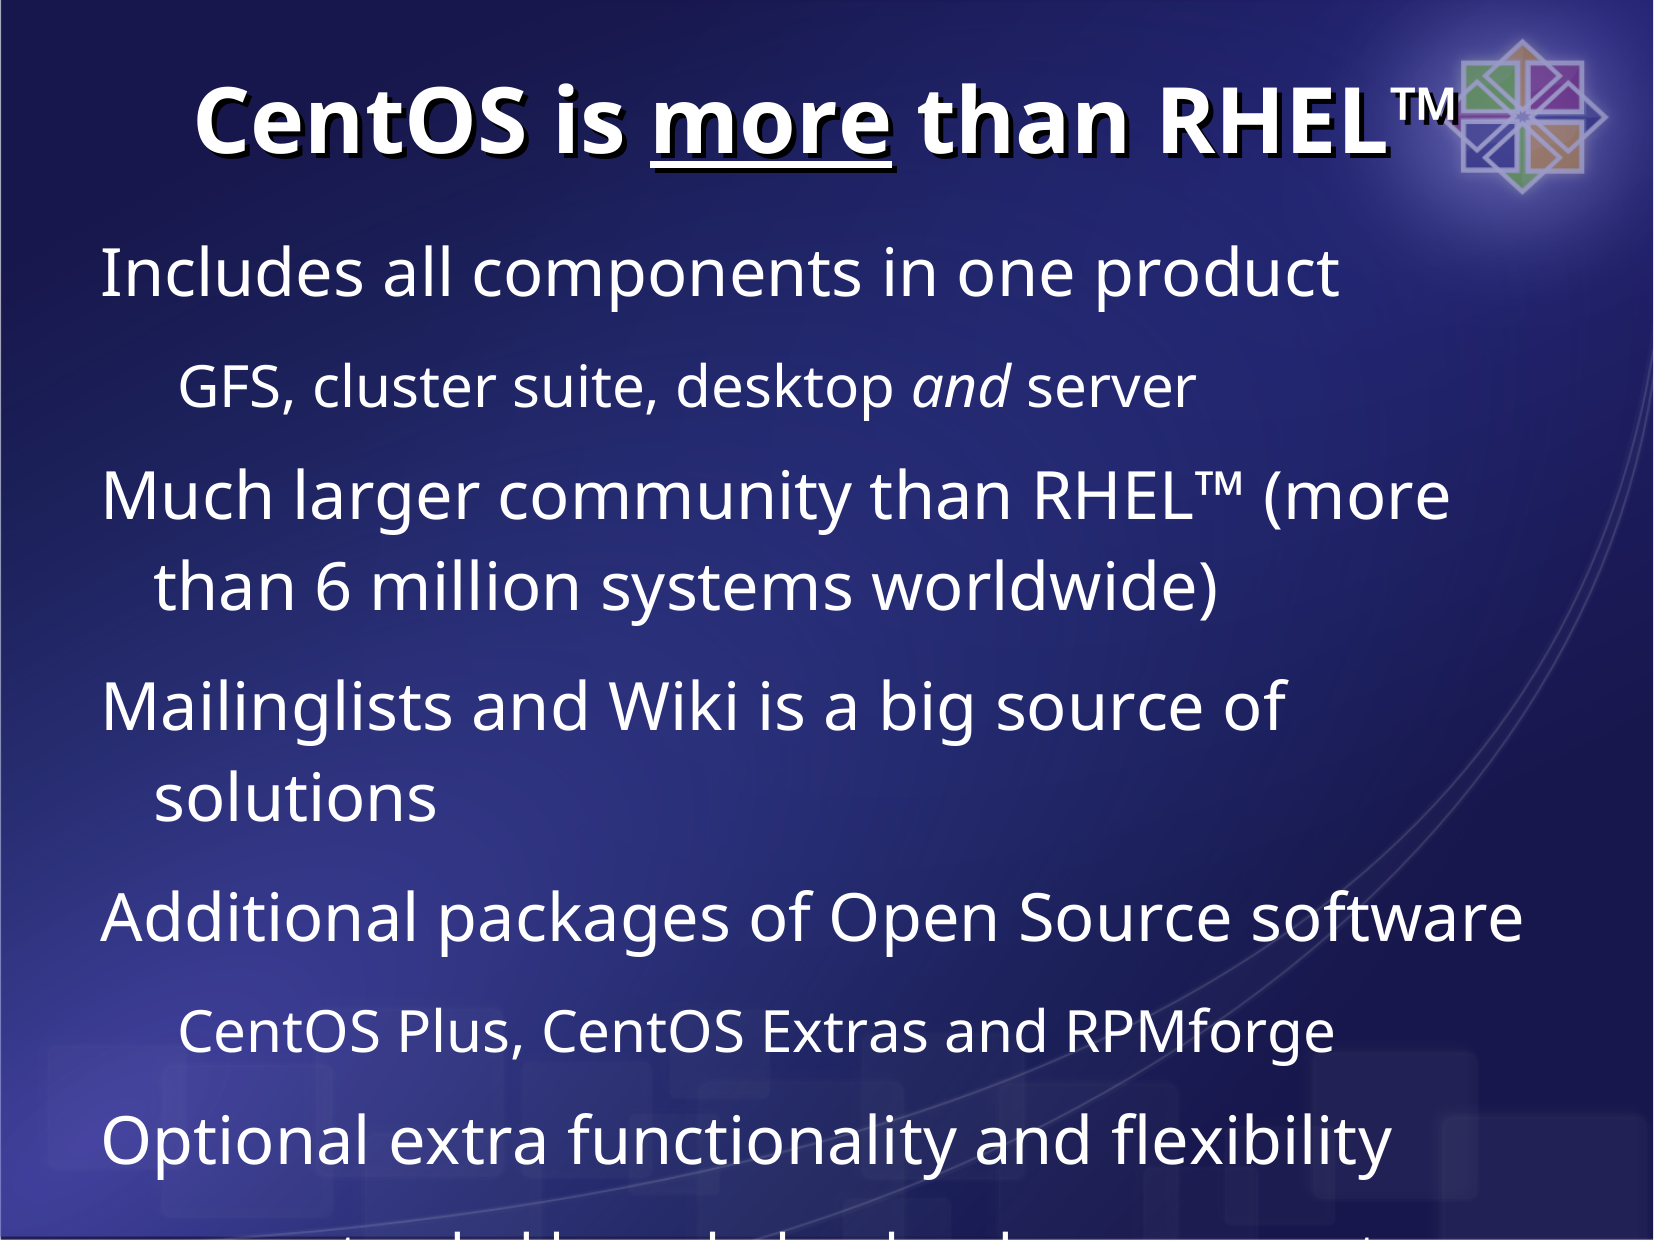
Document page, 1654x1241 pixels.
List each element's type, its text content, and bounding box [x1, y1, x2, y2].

picture [0, 0, 1654, 1241]
list Includes all components in one product GFS, cluster suite, desktop and server Much larger community than RHEL™ (more than 6 million systems worldwide) Mailinglists and Wiki is a big source of solutions Additional packages of Open Source software CentOS Plus, CentOS Extras and RPMforge Optional extra functionality and flexibility eg. extended kernel-plus, hardware support [82, 225, 1571, 1201]
title CentOS is more than RHEL™ [82, 49, 1571, 188]
